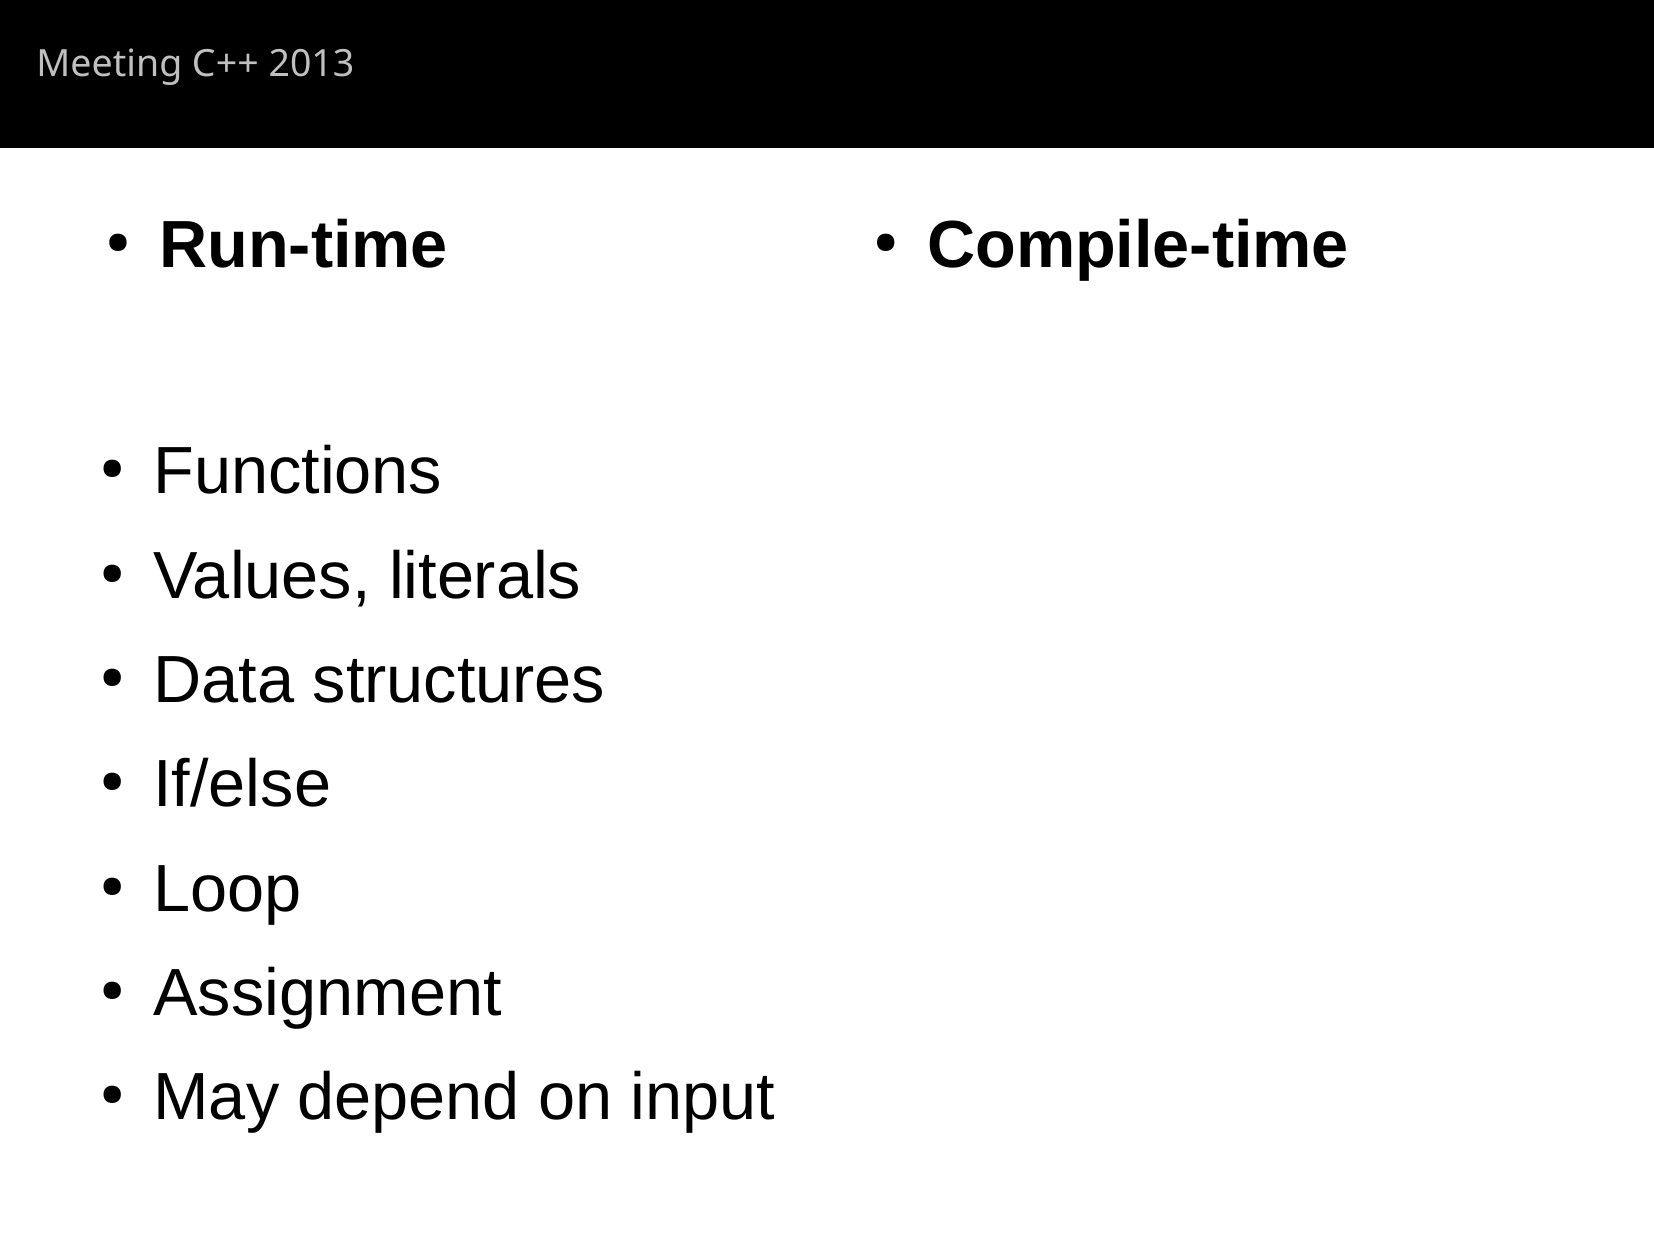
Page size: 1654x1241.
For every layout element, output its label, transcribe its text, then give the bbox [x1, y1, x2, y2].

list Compile-time [856, 206, 1388, 330]
list Functions Values, literals Data structures If/else Loop Assignment May depend on input [82, 433, 809, 1149]
list Run-time [88, 206, 479, 330]
